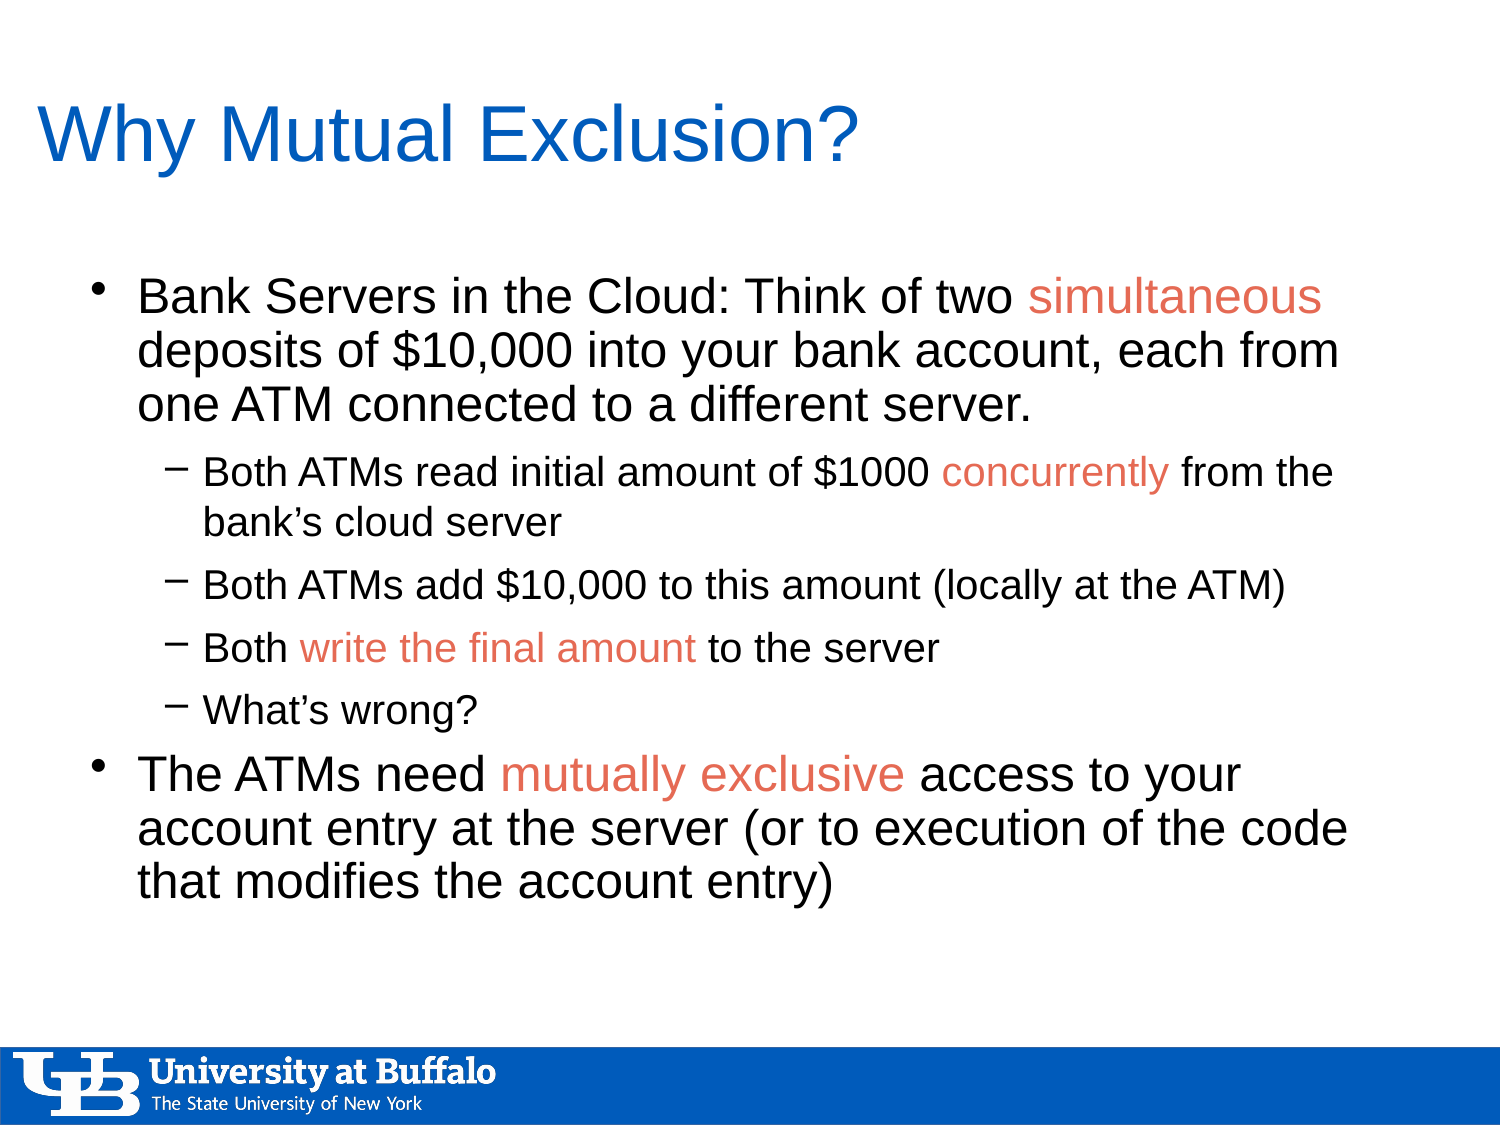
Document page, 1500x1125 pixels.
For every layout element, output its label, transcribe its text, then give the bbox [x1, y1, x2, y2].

title Why Mutual Exclusion? [37, 40, 1388, 228]
picture [13, 1052, 496, 1116]
list Bank Servers in the Cloud: Think of two simultaneous deposits of $10,000 into your bank account, each from one ATM connected to a different server. Both ATMs read initial amount of $1000 concurrently from the bank’s cloud server Both ATMs add $10,000 to this amount (locally at the ATM) Both write the final amount to the server What’s wrong? The ATMs need mutually exclusive access to your account entry at the server (or to execution of the code that modifies the account entry) [75, 263, 1425, 916]
